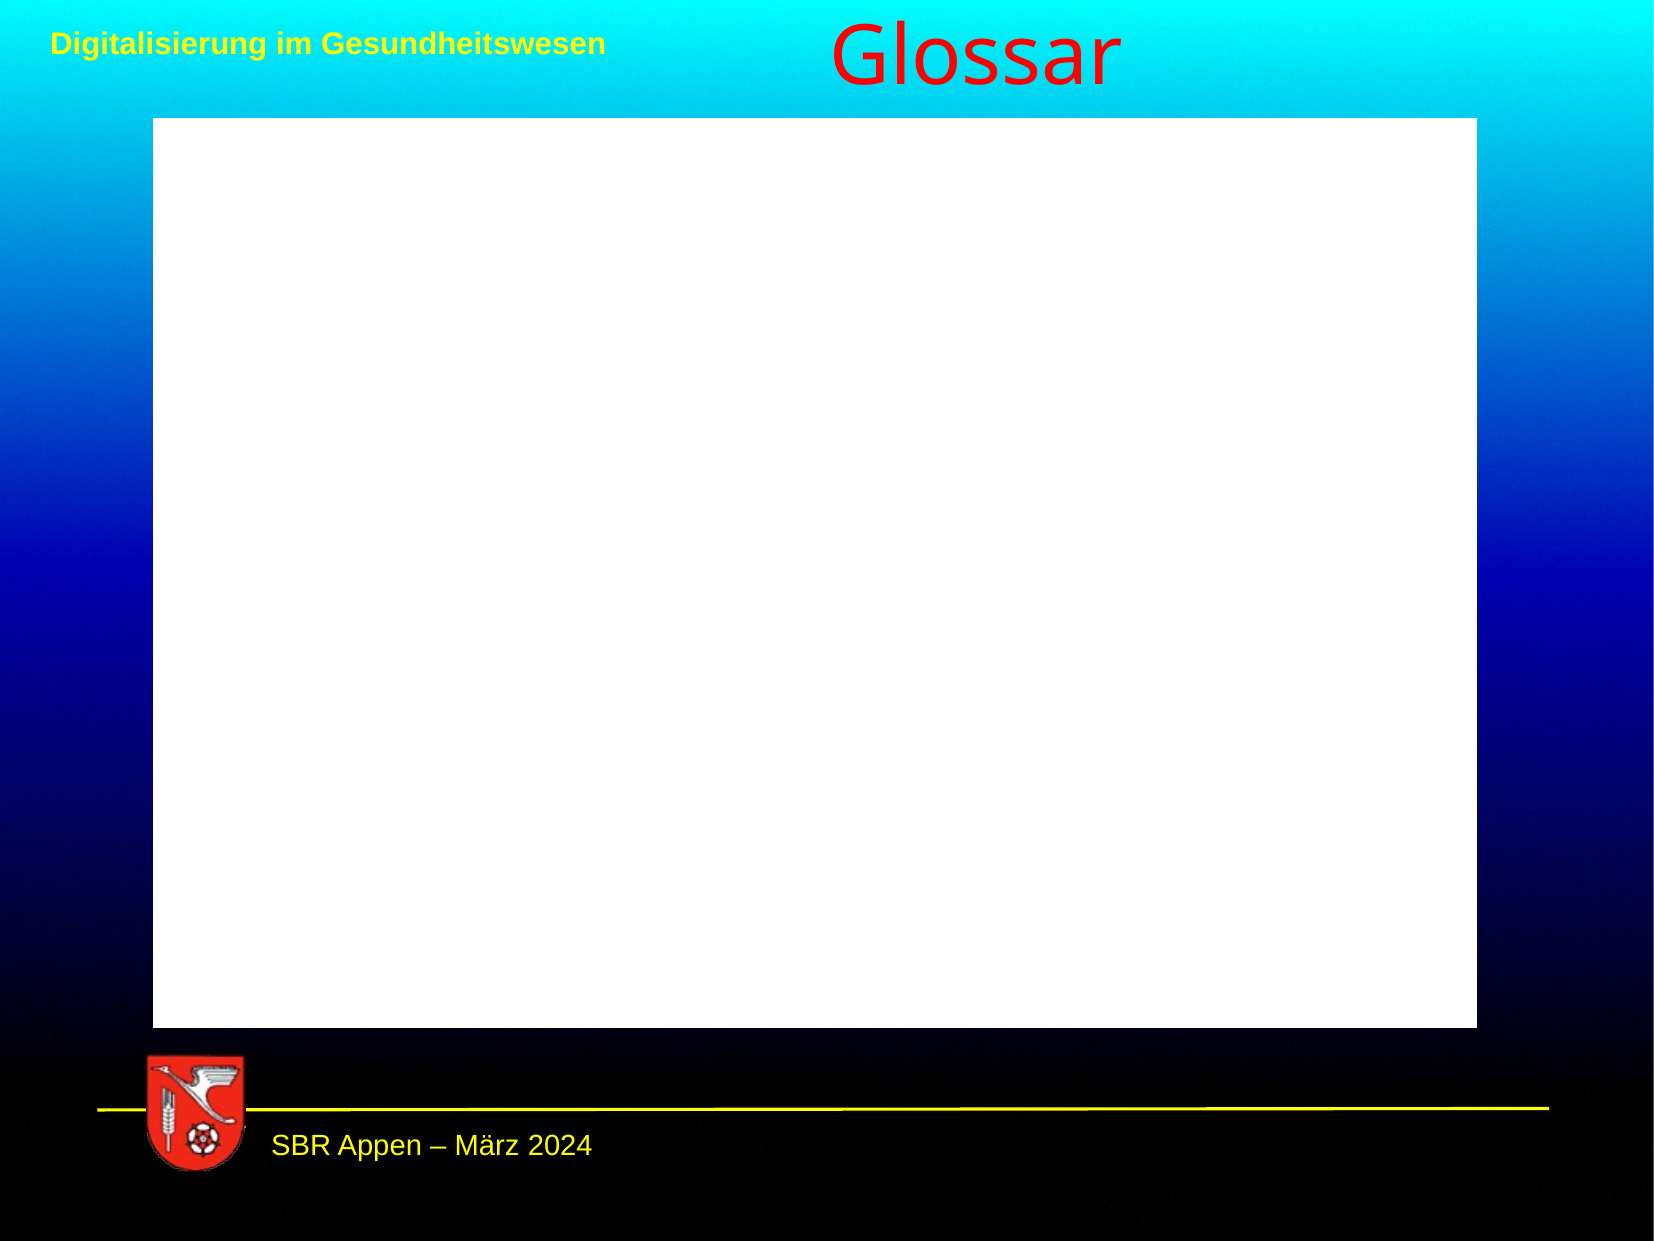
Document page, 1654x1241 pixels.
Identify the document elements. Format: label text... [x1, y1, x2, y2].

text_box eAB e-Arztbrief eAU e-Arbeitsunfähigkeitsbescheinigung eDMP e-Diseasemanagementprogram eGK e-Gesundheitskarte eHBA e-Heilberufsausweis eML e-Medikationsliste eMP e-Medikationsplan ePA e-Patientenakte ePKA e-Patientenkurzakte eImpfpass e-Impfpass eMutterpass e-Mutterpass eRezept e-Rezept eU-Heft e-U-Heft eZahnbonusheft e-Zahnbonusheft KIM Kommunikation im Medizinwesen NFDM Notfalldatenmanagement TI Telekommunikationsinfrastruktur TIM TI-Messenger VZD Verzeichnisdienst VDSM Versichertenstammdatenmanagement [341, 142, 1393, 1151]
text_box Digitalisierung im Gesundheitswesen [35, 19, 1049, 71]
picture [0, 0, 1654, 1241]
text_box SBR Appen – März 2024 [256, 1121, 760, 1170]
text_box Glossar [814, 0, 1335, 118]
